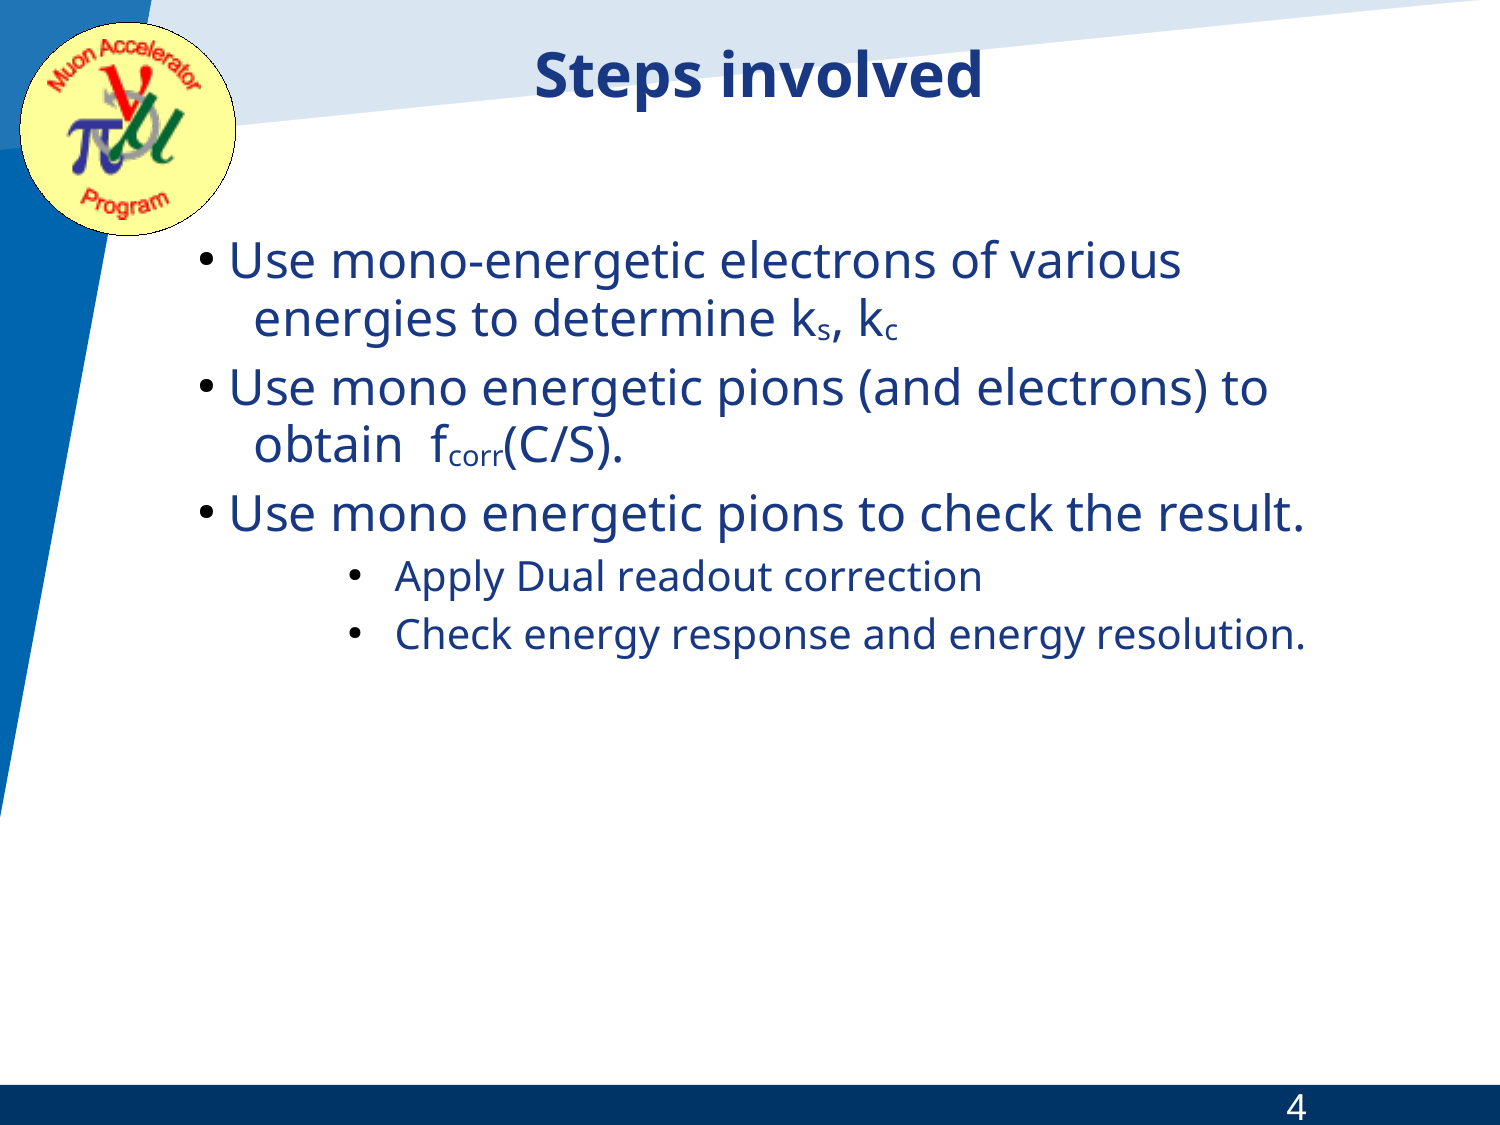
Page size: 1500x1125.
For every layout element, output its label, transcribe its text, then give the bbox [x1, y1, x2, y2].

picture [47, 39, 201, 220]
title Steps involved [167, 0, 1335, 156]
list Use mono-energetic electrons of various energies to determine ks, kc Use mono energetic pions (and electrons) to obtain fcorr(C/S). Use mono energetic pions to check the result. Apply Dual readout correction Check energy response and energy resolution. [182, 225, 1348, 969]
